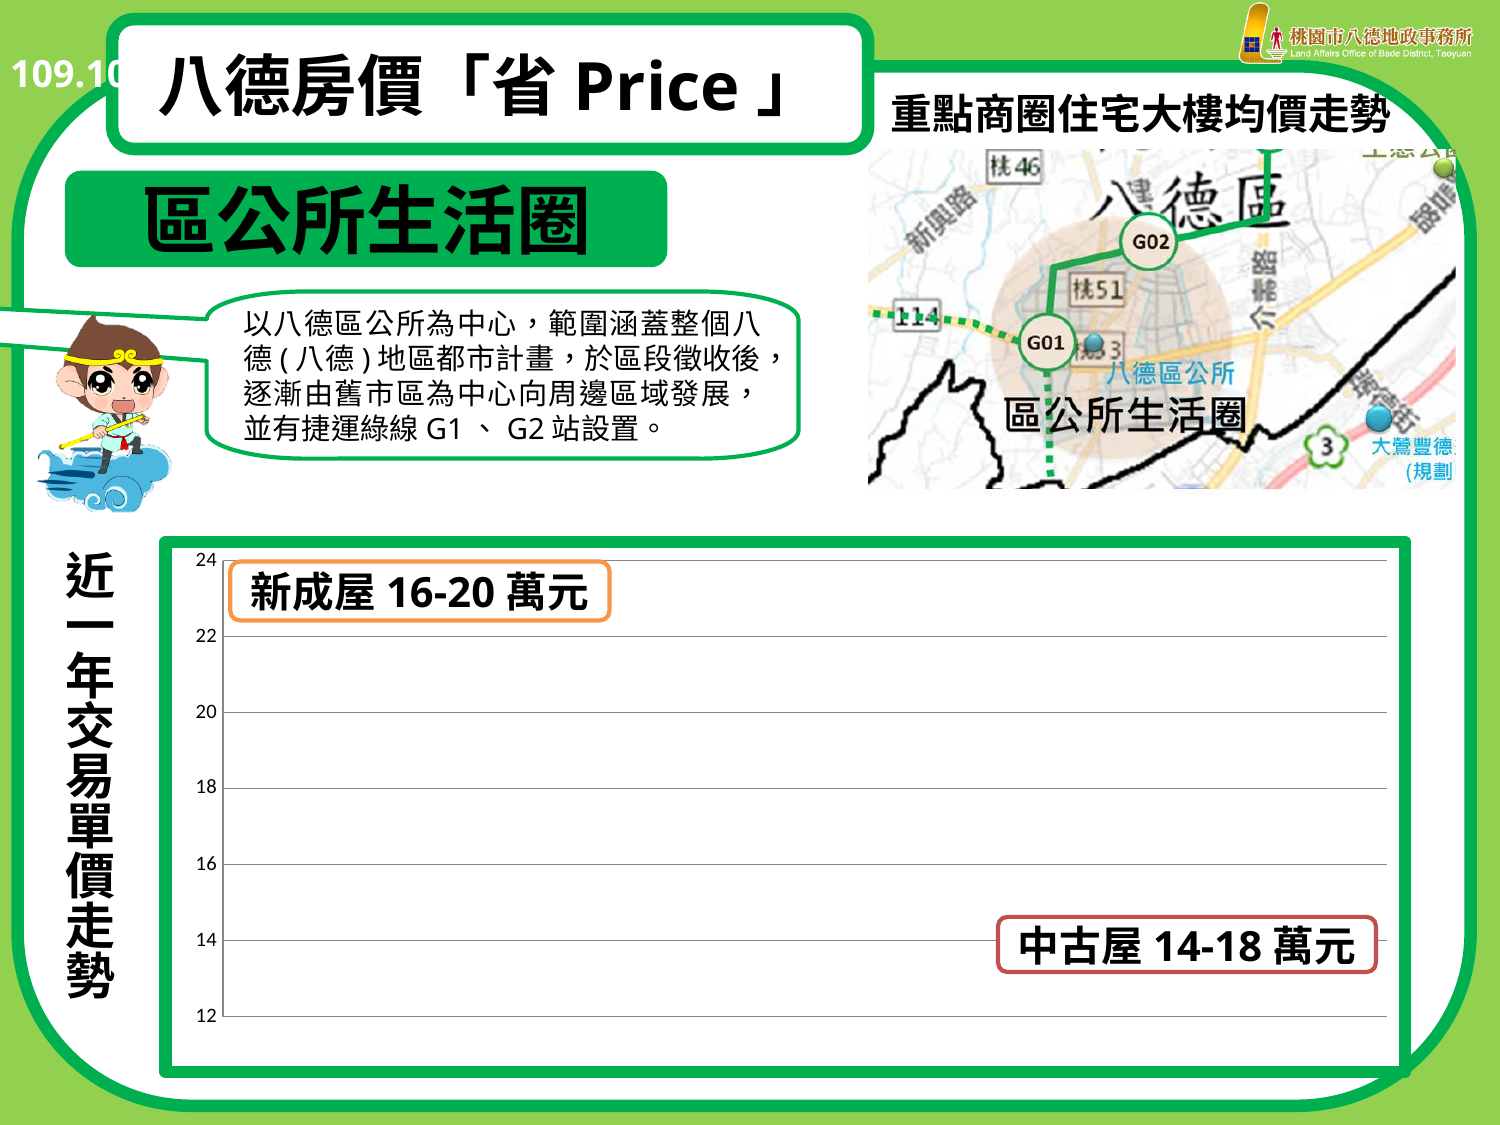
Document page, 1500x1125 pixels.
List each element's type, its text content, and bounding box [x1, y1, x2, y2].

text_box 重點商圈住宅大樓均價走勢 [875, 80, 1424, 146]
text_box 109.10 [0, 42, 146, 103]
picture [868, 149, 1456, 563]
text_box 八德房價「省Price」 [112, 19, 869, 149]
text_box 近一年交易單價走勢 [51, 537, 141, 1059]
text_box [17, 347, 51, 1035]
text_box [17, 66, 1446, 536]
picture [20, 291, 194, 537]
text_box 區公所生活圈 [64, 170, 668, 268]
chart [159, 536, 1412, 1078]
text_box 中古屋14-18萬元 [998, 916, 1376, 972]
text_box [72, 537, 1392, 1106]
text_box [1412, 170, 1471, 1063]
text_box 以八德區公所為中心，範圍涵蓋整個八德(八德)地區都市計畫，於區段徵收後，逐漸由舊市區為中心向周邊區域發展，並有捷運綠線G1、G2站設置。 [194, 291, 799, 459]
picture [1237, 0, 1500, 67]
text_box 新成屋16-20萬元 [230, 561, 610, 621]
